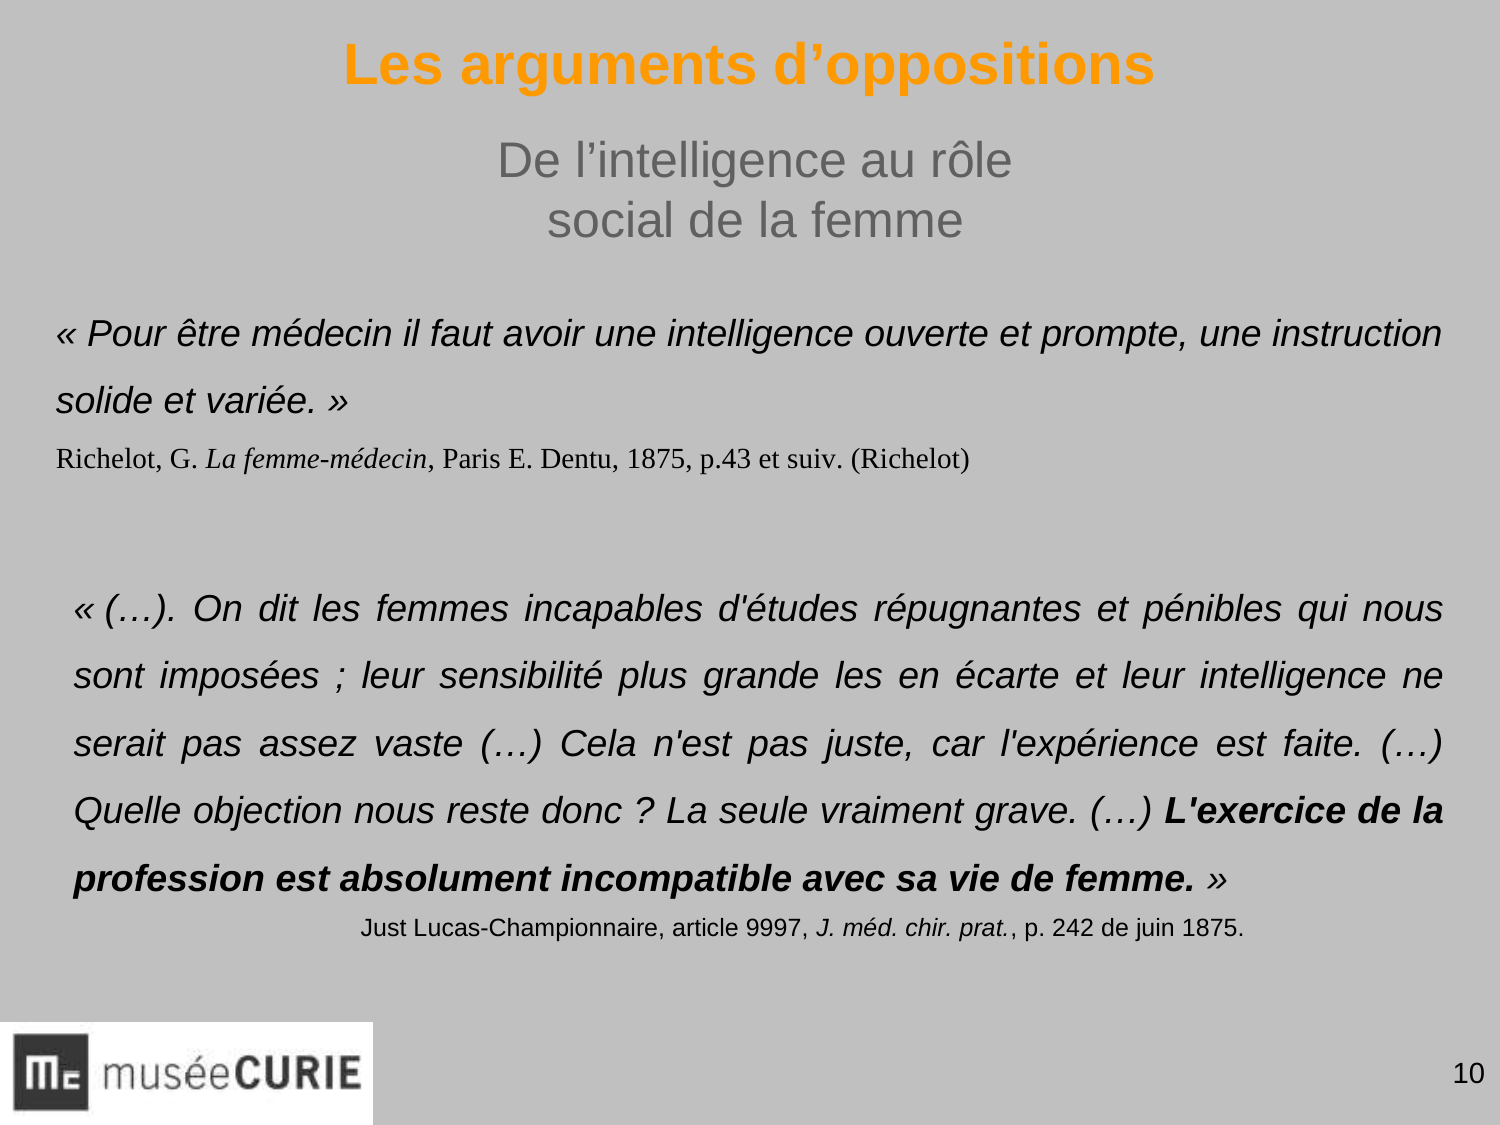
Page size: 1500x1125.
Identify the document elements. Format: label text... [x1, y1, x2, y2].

text_box « (…). On dit les femmes incapables d'études répugnantes et pénibles qui nous sont imposées ; leur sensibilité plus grande les en écarte et leur intelligence ne serait pas assez vaste (…) Cela n'est pas juste, car l'expérience est faite. (…) Quelle objection nous reste donc ? La seule vraiment grave. (…) L'exercice de la profession est absolument incompatible avec sa vie de femme. » [58, 553, 1459, 907]
text_box Les arguments d’oppositions [41, 19, 1459, 105]
picture [0, 1022, 373, 1125]
text_box De l’intelligence au rôle social de la femme [419, 119, 1093, 255]
text_box Just Lucas-Championnaire, article 9997, J. méd. chir. prat., p. 242 de juin 1875. [345, 903, 1268, 949]
text_box « Pour être médecin il faut avoir une intelligence ouverte et prompte, une instruction solide et variée. » Richelot, G. La femme-médecin, Paris E. Dentu, 1875, p.43 et suiv. (Richelot) [41, 278, 1471, 482]
text_box <numéro> [1387, 1046, 1500, 1125]
